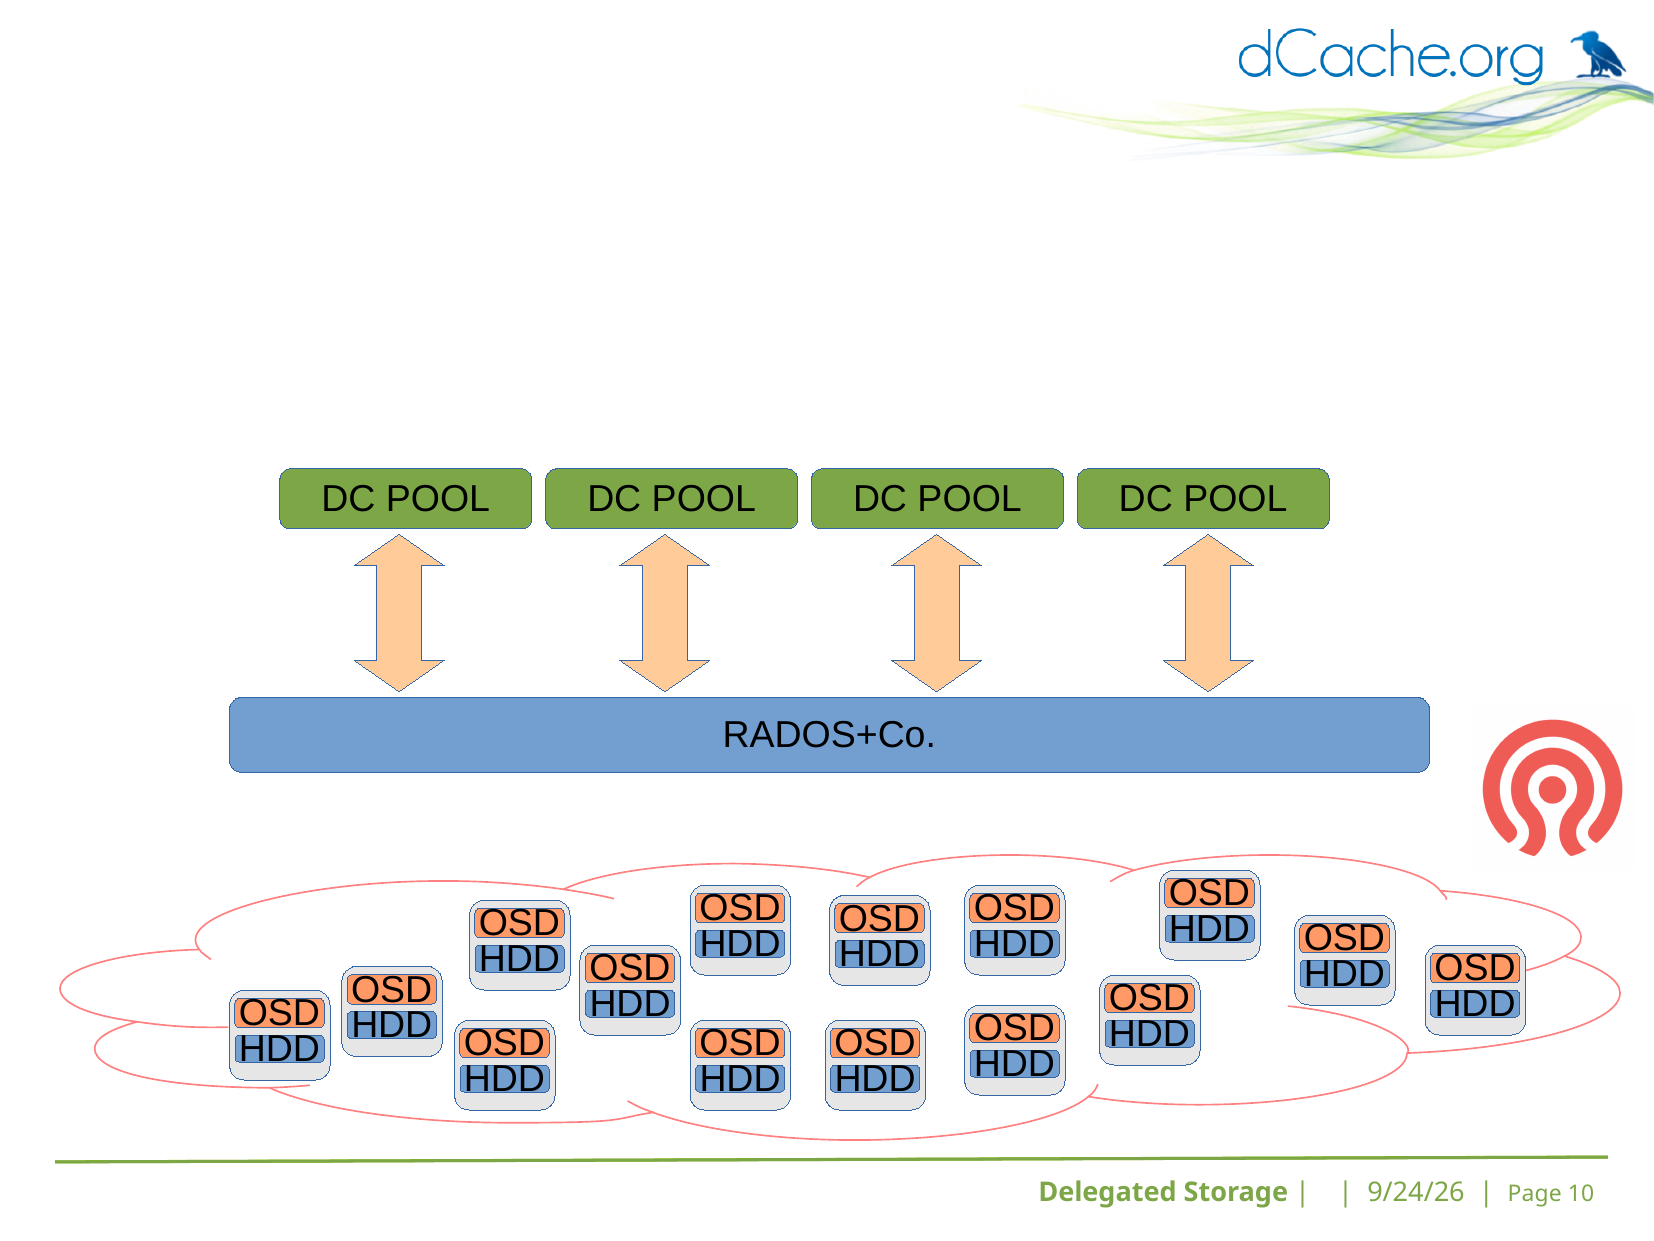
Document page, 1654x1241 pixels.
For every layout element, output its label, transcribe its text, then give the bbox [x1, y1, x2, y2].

text_box HDD [539, 948, 554, 968]
text_box HDD [830, 1065, 920, 1093]
text_box OSD [1430, 953, 1520, 983]
text_box RADOS+Co. [229, 697, 1430, 773]
text_box HDD [524, 1068, 539, 1088]
text_box OSD [834, 903, 925, 933]
text_box DC POOL [811, 468, 1064, 529]
text_box HDD [623, 993, 638, 1013]
text_box HDD [1169, 1023, 1184, 1043]
text_box HDD [385, 1014, 400, 1034]
text_box DC POOL [279, 468, 532, 529]
text_box HDD [470, 1065, 484, 1076]
text_box HDD [1007, 1053, 1022, 1073]
text_box HDD [1034, 933, 1049, 953]
text_box HDD [970, 1050, 1060, 1078]
text_box HDD [841, 1065, 855, 1076]
text_box HDD [899, 943, 914, 963]
text_box DC POOL [1077, 468, 1330, 529]
text_box HDD [760, 1068, 775, 1088]
text_box HDD [1364, 963, 1379, 983]
text_box OSD [969, 893, 1060, 923]
text_box HDD [733, 1068, 748, 1088]
text_box HDD [1105, 1020, 1195, 1048]
text_box OSD [1299, 923, 1390, 953]
text_box HDD [1441, 990, 1455, 1001]
text_box HDD [733, 933, 748, 953]
text_box HDD [650, 993, 665, 1013]
text_box [60, 855, 1621, 1141]
text_box HDD [1468, 993, 1483, 1013]
text_box HDD [1115, 1020, 1129, 1031]
text_box HDD [412, 1014, 427, 1034]
text_box OSD [347, 974, 437, 1005]
text_box HDD [970, 930, 1060, 958]
text_box HDD [695, 1065, 785, 1093]
text_box HDD [1142, 1023, 1157, 1043]
text_box HDD [845, 940, 859, 951]
text_box OSD [234, 998, 325, 1028]
picture [956, 16, 1654, 169]
text_box HDD [835, 940, 925, 968]
text_box HDD [1202, 918, 1217, 938]
text_box OSD [695, 1028, 785, 1058]
text_box HDD [980, 930, 994, 941]
text_box DC POOL [545, 468, 798, 529]
text_box HDD [706, 930, 720, 941]
text_box HDD [1300, 960, 1390, 988]
text_box HDD [460, 1065, 550, 1093]
text_box HDD [706, 1065, 720, 1076]
text_box HDD [272, 1038, 287, 1058]
text_box OSD [1104, 983, 1195, 1013]
text_box OSD [474, 908, 565, 938]
text_box HDD [497, 1068, 512, 1088]
text_box HDD [980, 1050, 994, 1061]
picture [1470, 705, 1635, 870]
text_box HDD [868, 1068, 883, 1088]
text_box HDD [1495, 993, 1510, 1013]
text_box HDD [895, 1068, 910, 1088]
text_box HDD [1175, 915, 1189, 926]
text_box HDD [1007, 933, 1022, 953]
text_box OSD [830, 1028, 920, 1058]
text_box OSD [1164, 878, 1255, 908]
text_box HDD [1430, 990, 1520, 1018]
text_box [1163, 534, 1254, 692]
text_box HDD [1165, 915, 1255, 943]
text_box HDD [1310, 960, 1324, 971]
text_box HDD [1337, 963, 1352, 983]
text_box HDD [872, 943, 887, 963]
text_box HDD [235, 1035, 325, 1063]
text_box HDD [245, 1035, 259, 1046]
text_box OSD [585, 953, 675, 983]
text_box HDD [358, 1011, 372, 1022]
text_box HDD [760, 933, 775, 953]
text_box HDD [695, 930, 785, 958]
text_box HDD [512, 948, 527, 968]
text_box [891, 534, 982, 692]
text_box HDD [1034, 1053, 1049, 1073]
text_box [354, 534, 445, 692]
text_box HDD [475, 945, 565, 973]
text_box OSD [459, 1028, 550, 1058]
text_box [619, 534, 710, 692]
text_box HDD [485, 945, 499, 956]
text_box HDD [347, 1011, 437, 1039]
text_box OSD [969, 1013, 1060, 1043]
text_box HDD [1229, 918, 1244, 938]
text_box OSD [695, 893, 785, 923]
text_box HDD [299, 1038, 314, 1058]
text_box HDD [585, 990, 675, 1018]
text_box HDD [596, 990, 610, 1001]
